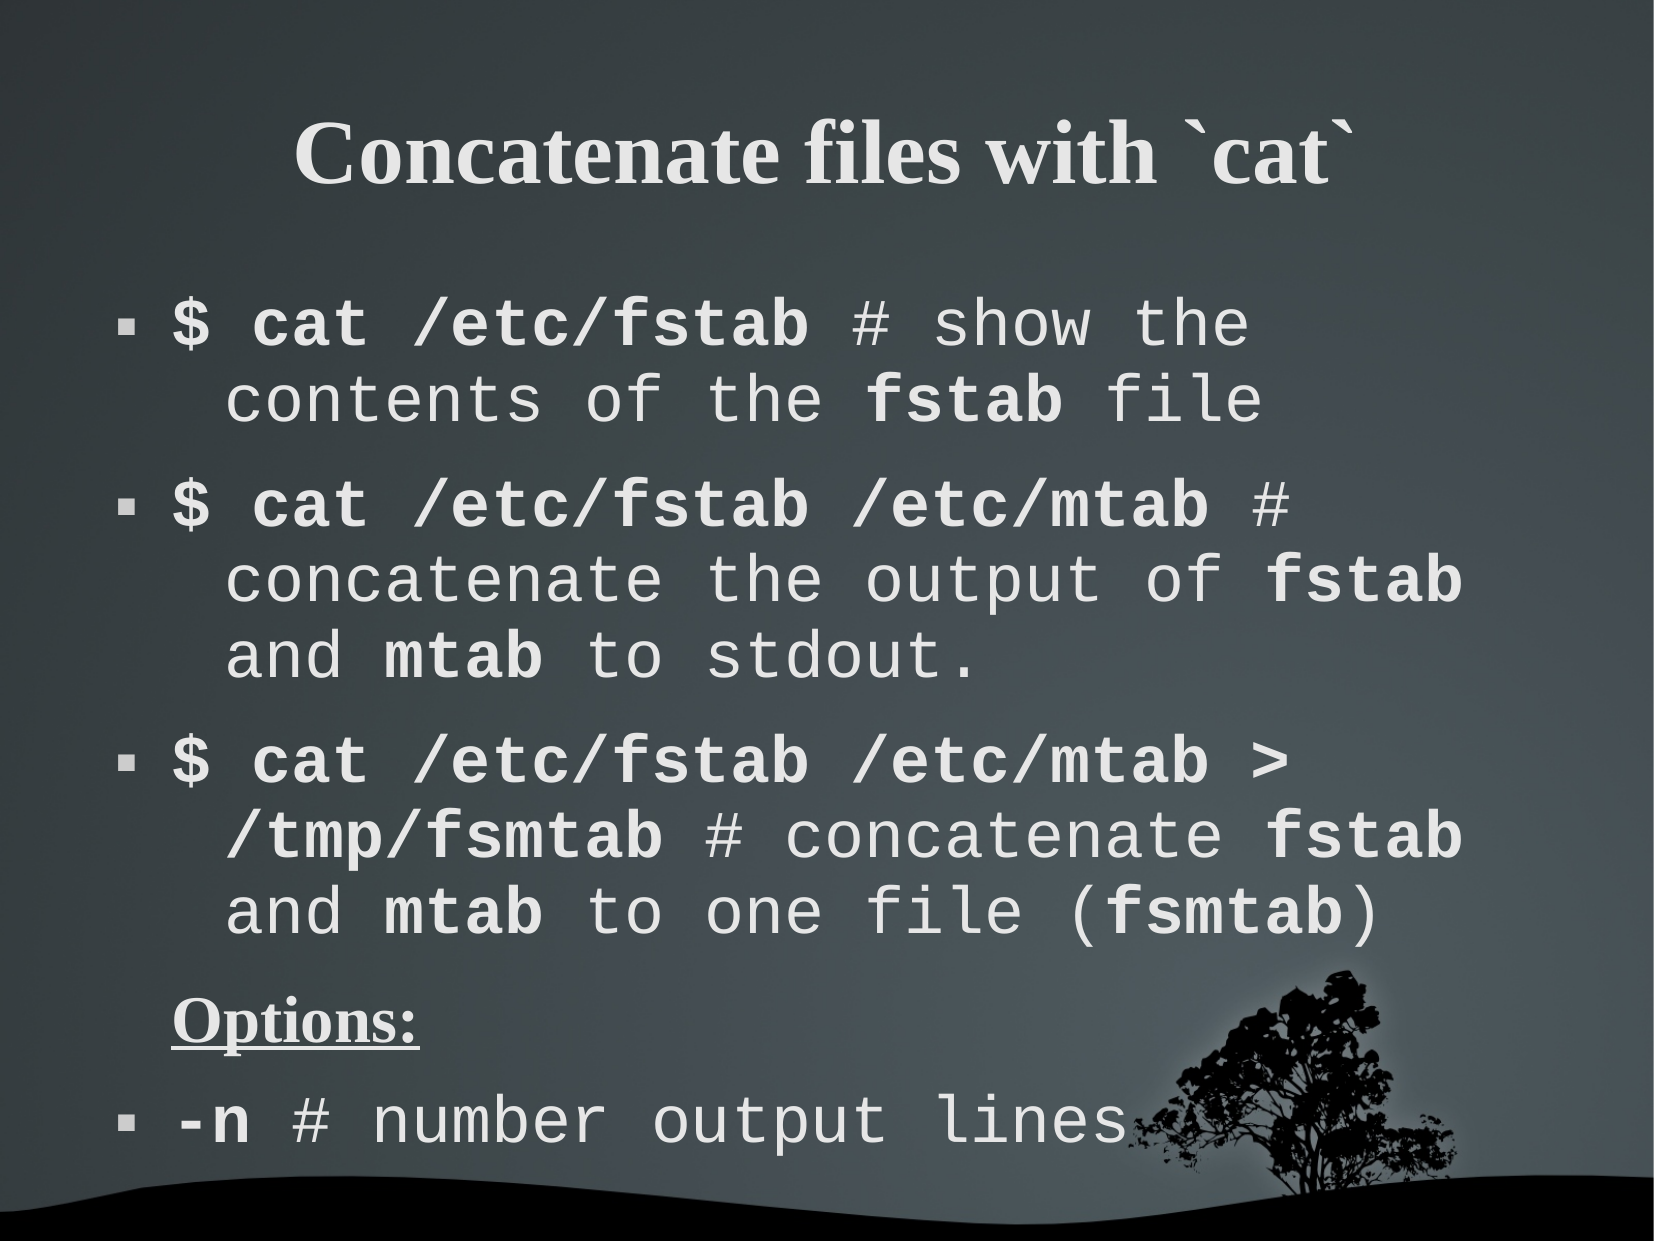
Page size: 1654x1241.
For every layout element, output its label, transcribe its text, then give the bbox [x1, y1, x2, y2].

picture [0, 0, 1654, 1241]
title Concatenate files with `cat` [82, 33, 1571, 273]
list $ cat /etc/fstab # show the contents of the fstab file $ cat /etc/fstab /etc/mtab # concatenate the output of fstab and mtab to stdout. $ cat /etc/fstab /etc/mtab > /tmp/fsmtab # concatenate fstab and mtab to one file (fsmtab) Options: -n # number output lines [82, 290, 1571, 1186]
